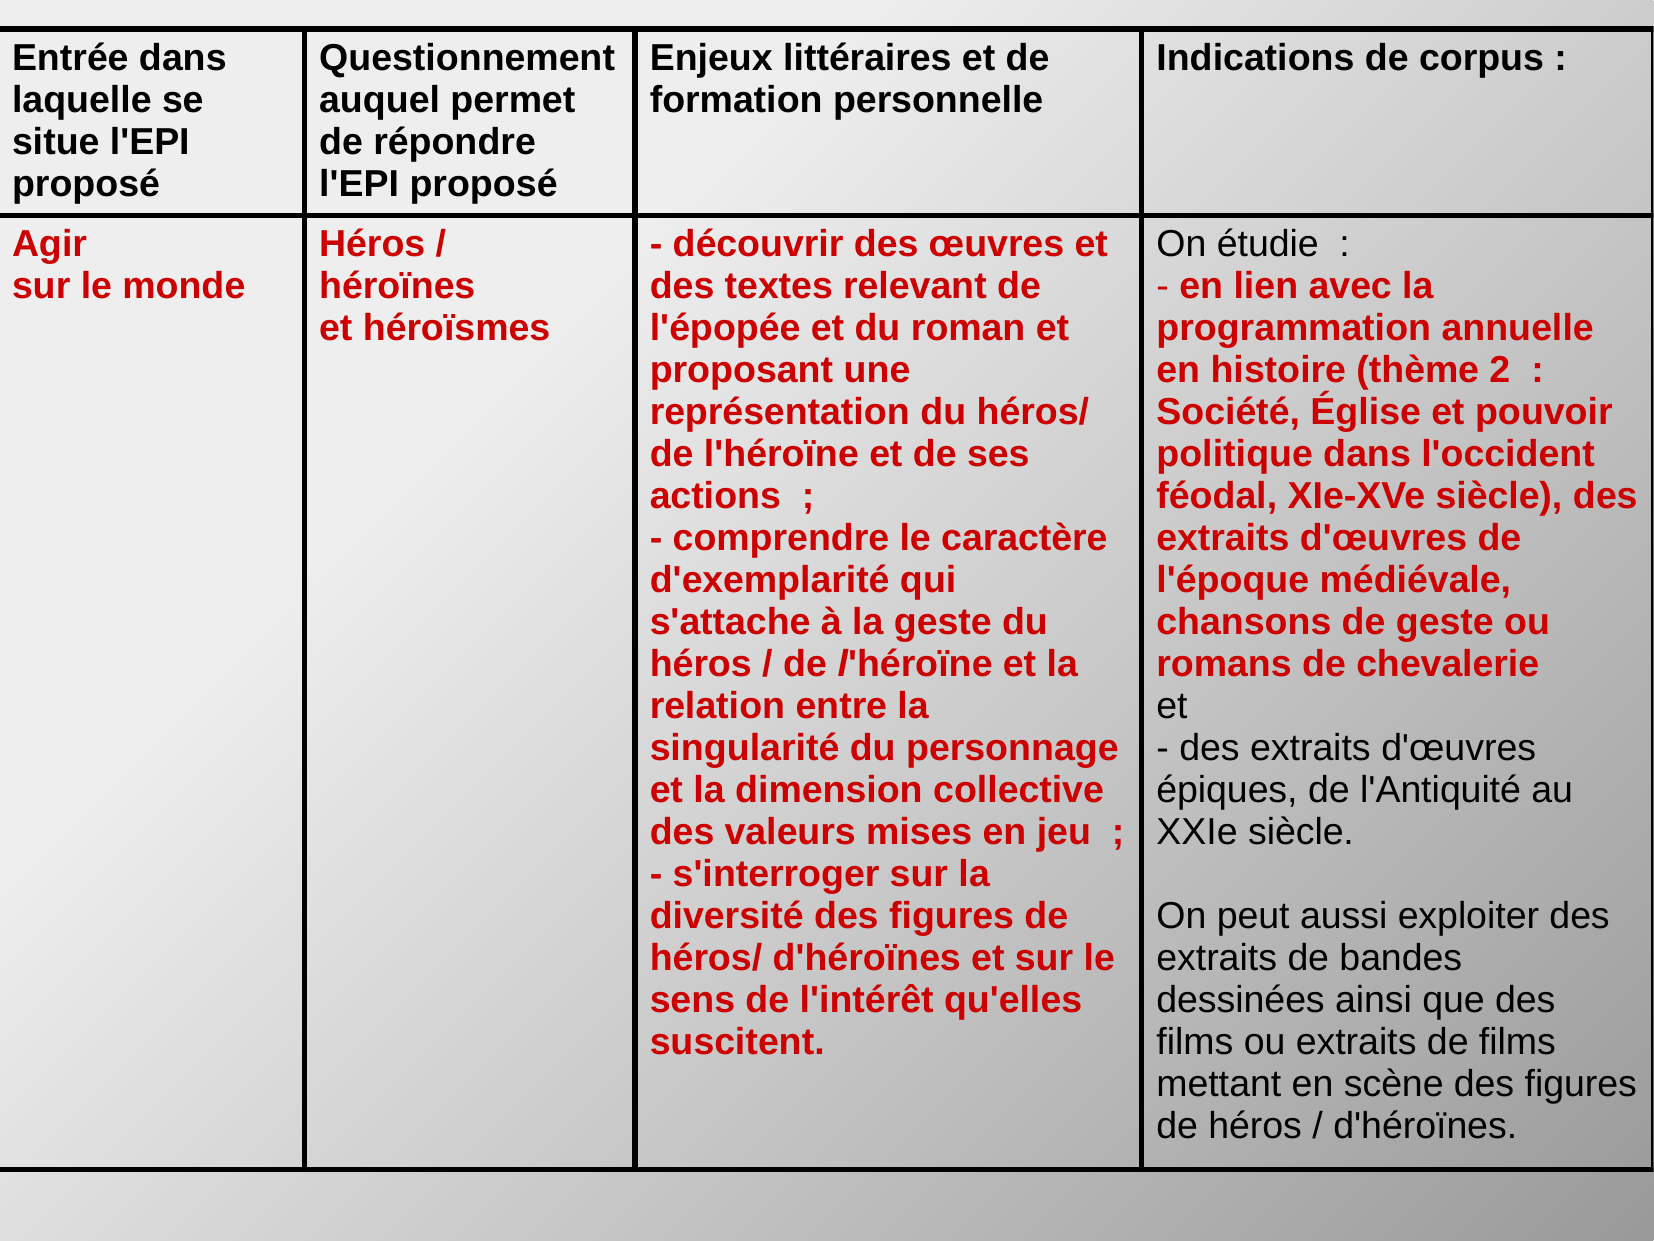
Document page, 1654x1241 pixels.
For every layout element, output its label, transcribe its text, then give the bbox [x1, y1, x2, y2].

table_cell - découvrir des œuvres et des textes relevant de l'épopée et du roman et proposant une représentation du héros/ de l'héroïne et de ses actions ; - comprendre le caractère d'exemplarité qui s'attache à la geste du héros / de l'héroïne et la relation entre la singularité du personnage et la dimension collective des valeurs mises en jeu ; - s'interroger sur la diversité des figures de héros/ d'héroïnes et sur le sens de l'intérêt qu'elles suscitent. [638, 218, 1139, 1167]
table_header Indications de corpus : [1144, 32, 1651, 213]
table_cell Héros / héroïnes et héroïsmes [307, 218, 632, 1167]
table_cell Agir sur le monde [0, 218, 302, 1167]
table_cell On étudie : - en lien avec la programmation annuelle en histoire (thème 2 : Société, Église et pouvoir politique dans l'occident féodal, XIe-XVe siècle), des extraits d'œuvres de l'époque médiévale, chansons de geste ou romans de chevalerie et - des extraits d'œuvres épiques, de l'Antiquité au XXIe siècle. On peut aussi exploiter des extraits de bandes dessinées ainsi que des films ou extraits de films mettant en scène des figures de héros / d'héroïnes. [1144, 218, 1651, 1167]
table_header Enjeux littéraires et de formation personnelle [638, 32, 1139, 213]
table_header Entrée dans laquelle se situe l'EPI proposé [0, 32, 302, 213]
table_header Questionnement auquel permet de répondre l'EPI proposé [307, 32, 632, 213]
